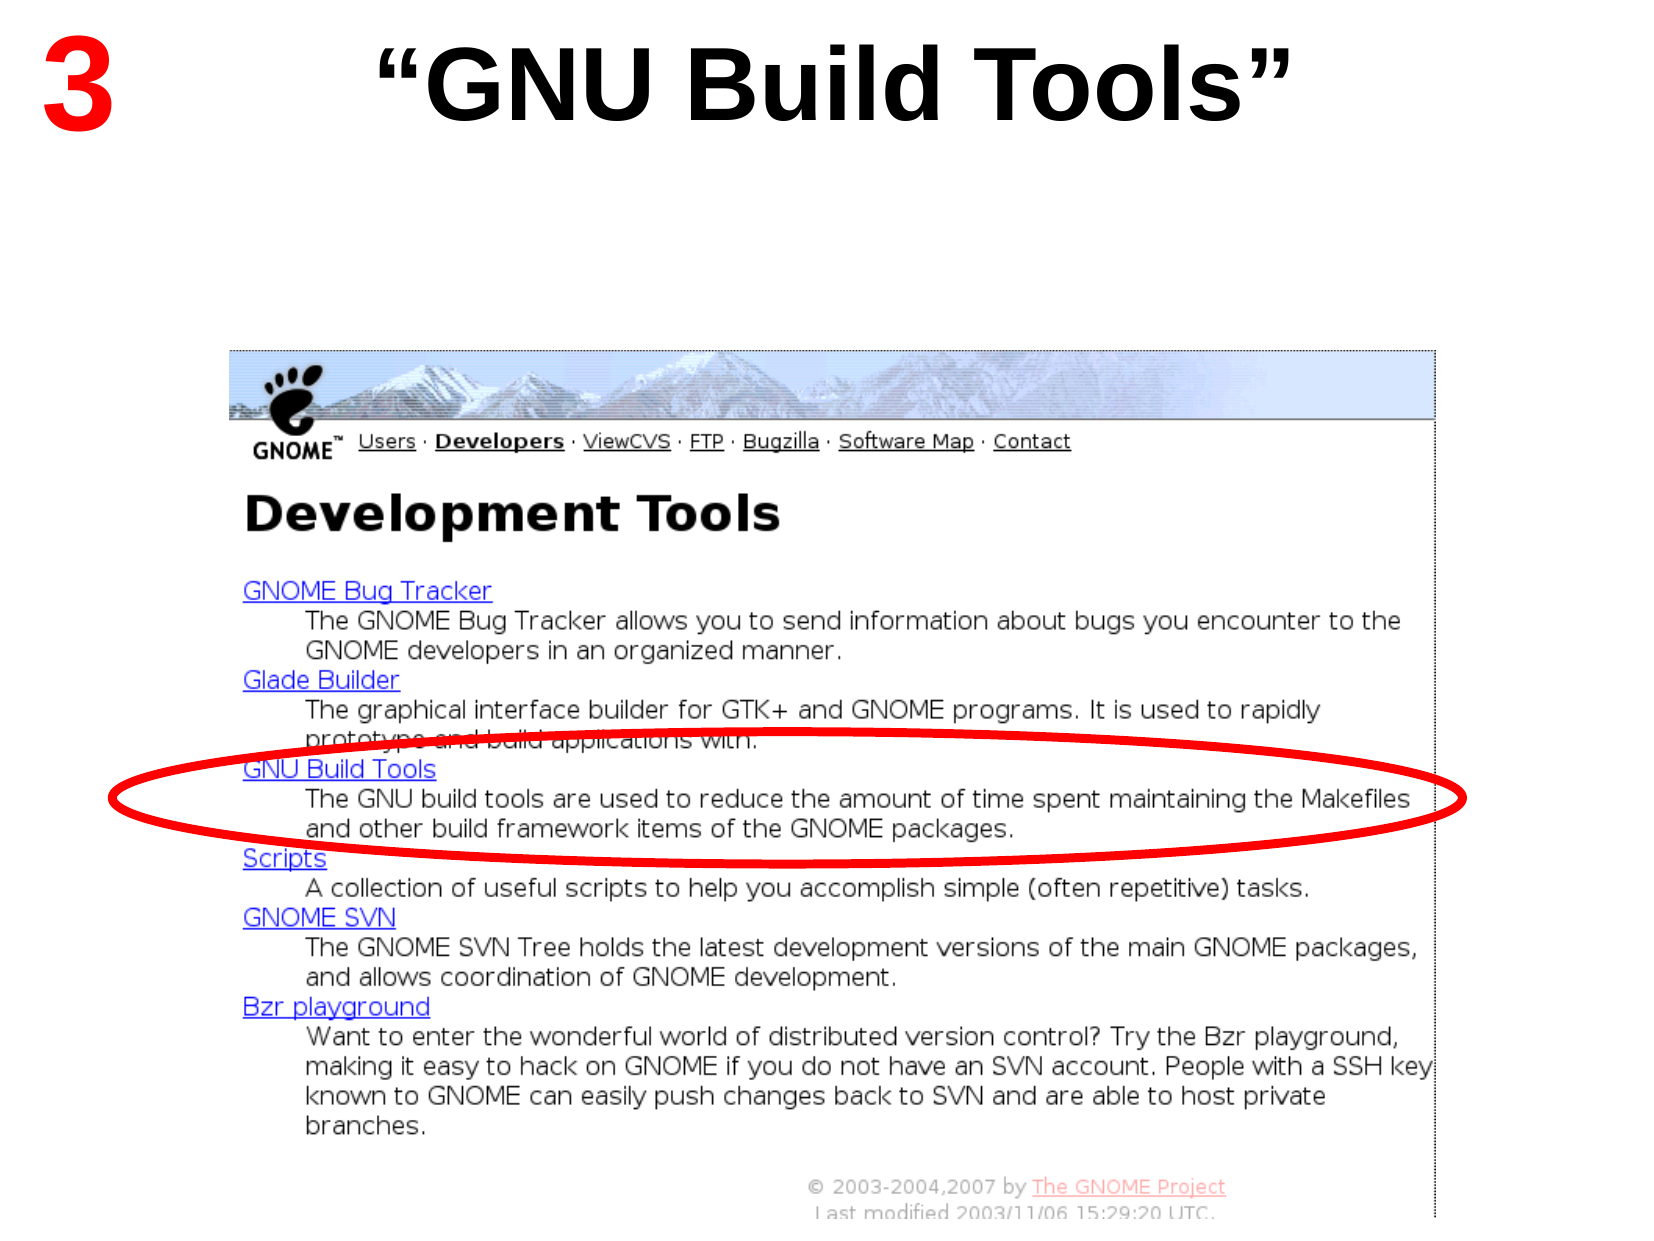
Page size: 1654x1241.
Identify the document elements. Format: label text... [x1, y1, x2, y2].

picture [229, 822, 1436, 1219]
picture [229, 350, 1436, 774]
text_box “GNU Build Tools” [357, 18, 1313, 243]
text_box 3 [26, 0, 132, 167]
picture [229, 737, 1436, 859]
